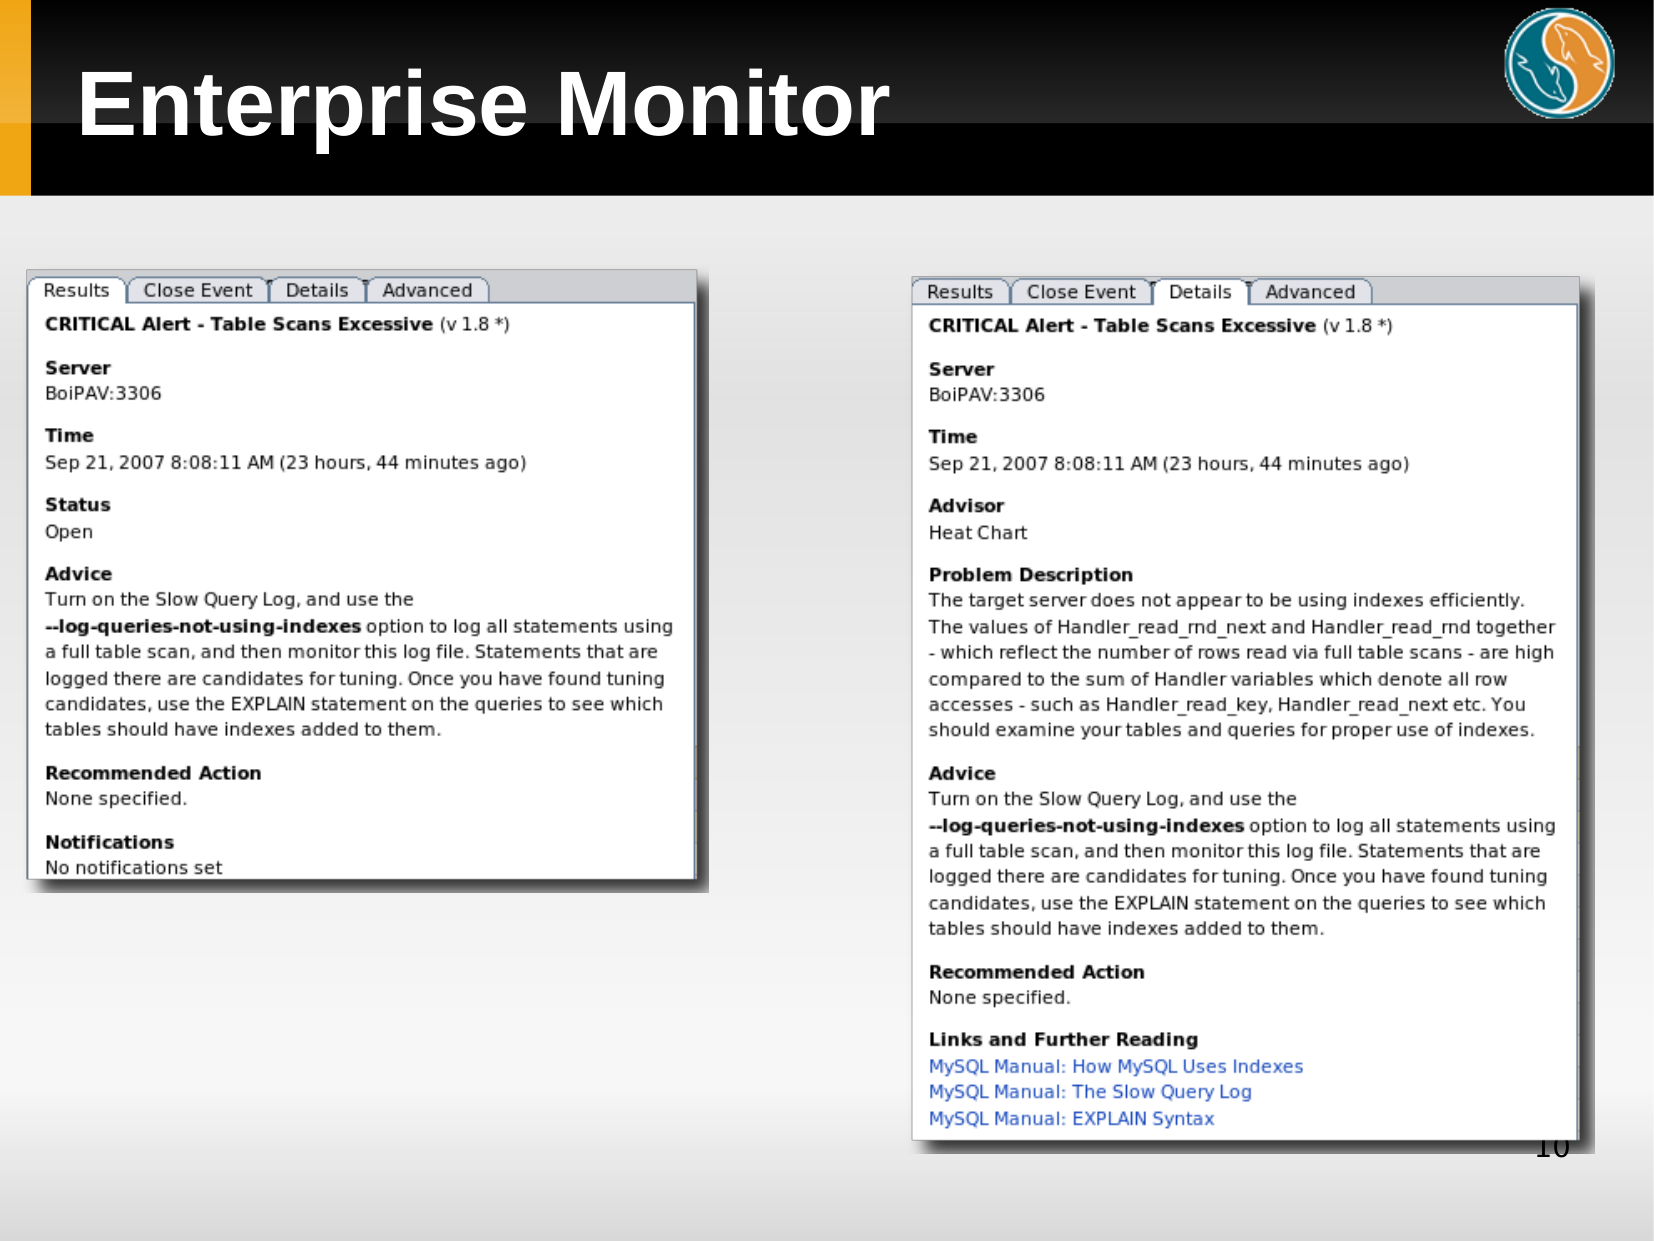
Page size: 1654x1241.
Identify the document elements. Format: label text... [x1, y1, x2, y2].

title Enterprise Monitor [76, 7, 1565, 200]
picture [0, 0, 1654, 1241]
